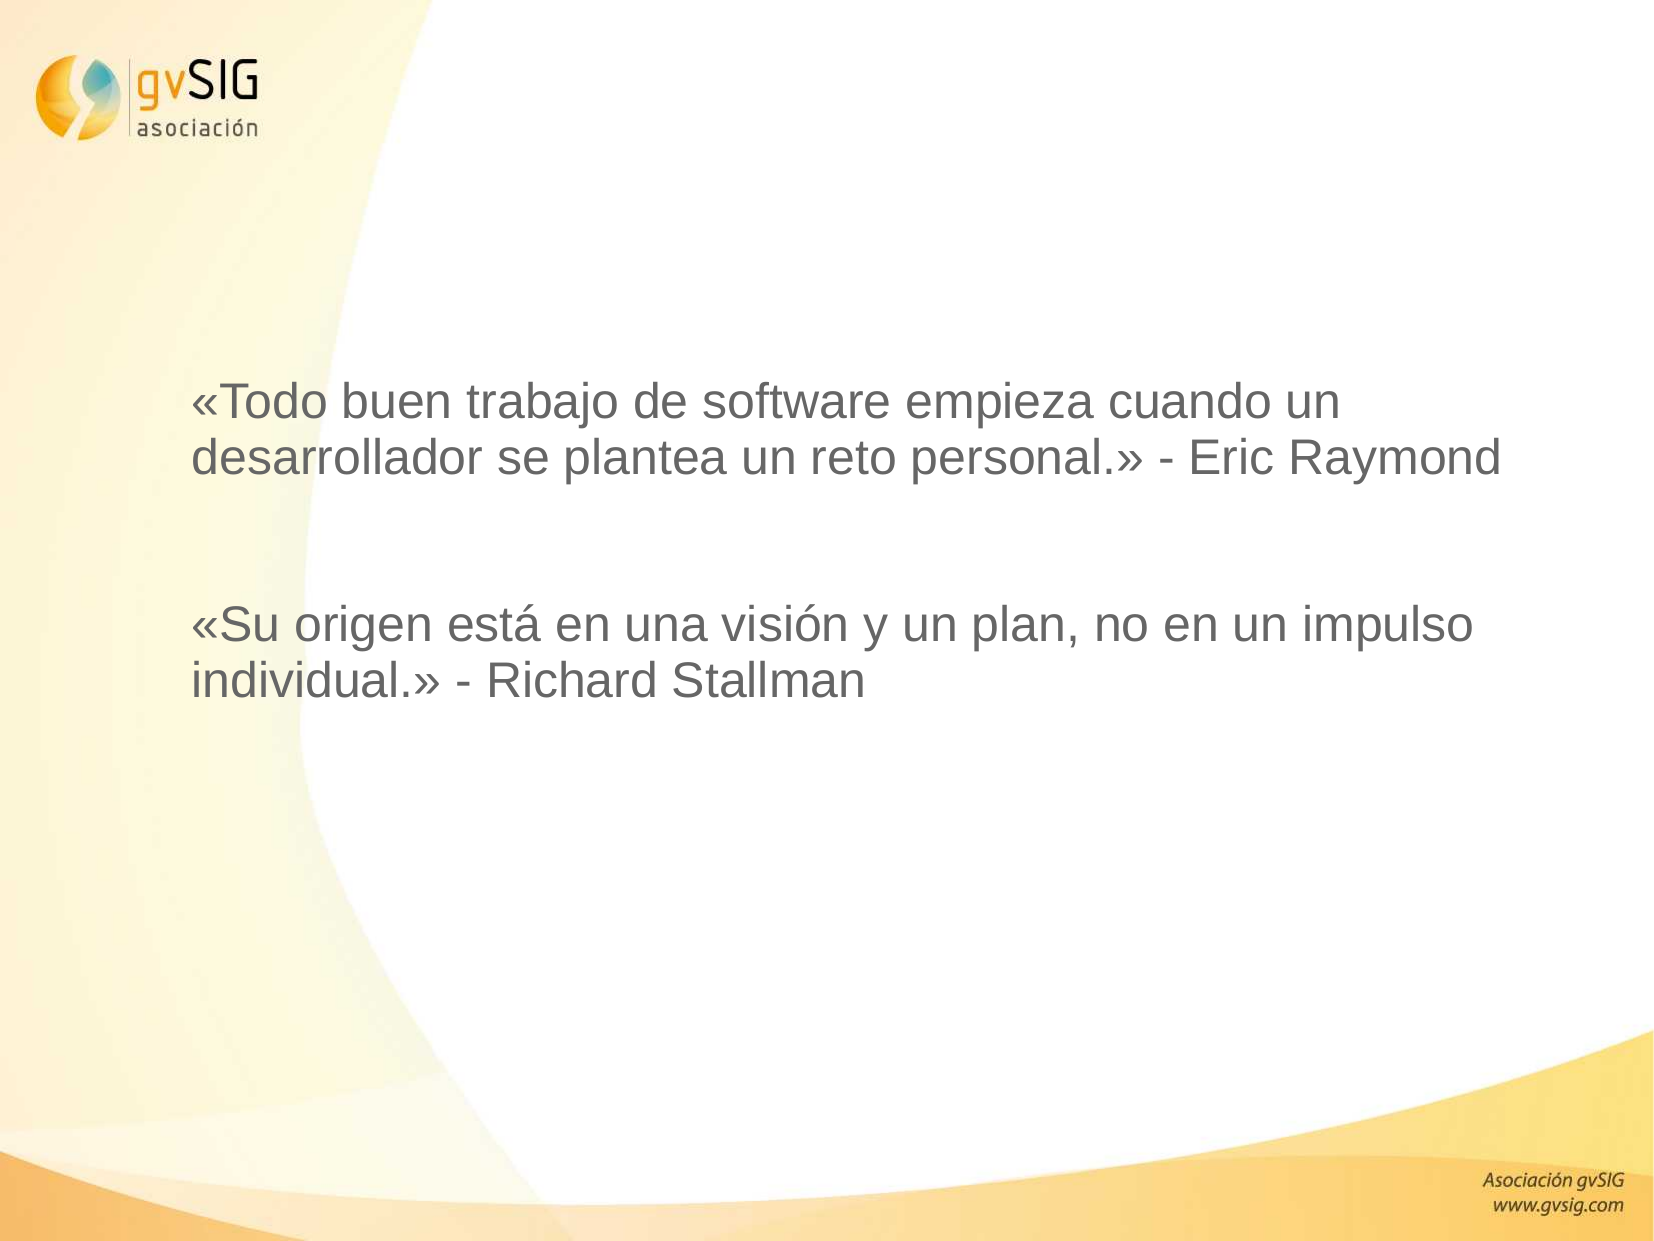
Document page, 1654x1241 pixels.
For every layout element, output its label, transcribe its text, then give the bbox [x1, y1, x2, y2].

text_box «Todo buen trabajo de software empieza cuando un desarrollador se plantea un reto personal.» - Eric Raymond «Su origen está en una visión y un plan, no en un impulso individual.» - Richard Stallman [177, 366, 1536, 716]
picture [0, 0, 1654, 1241]
